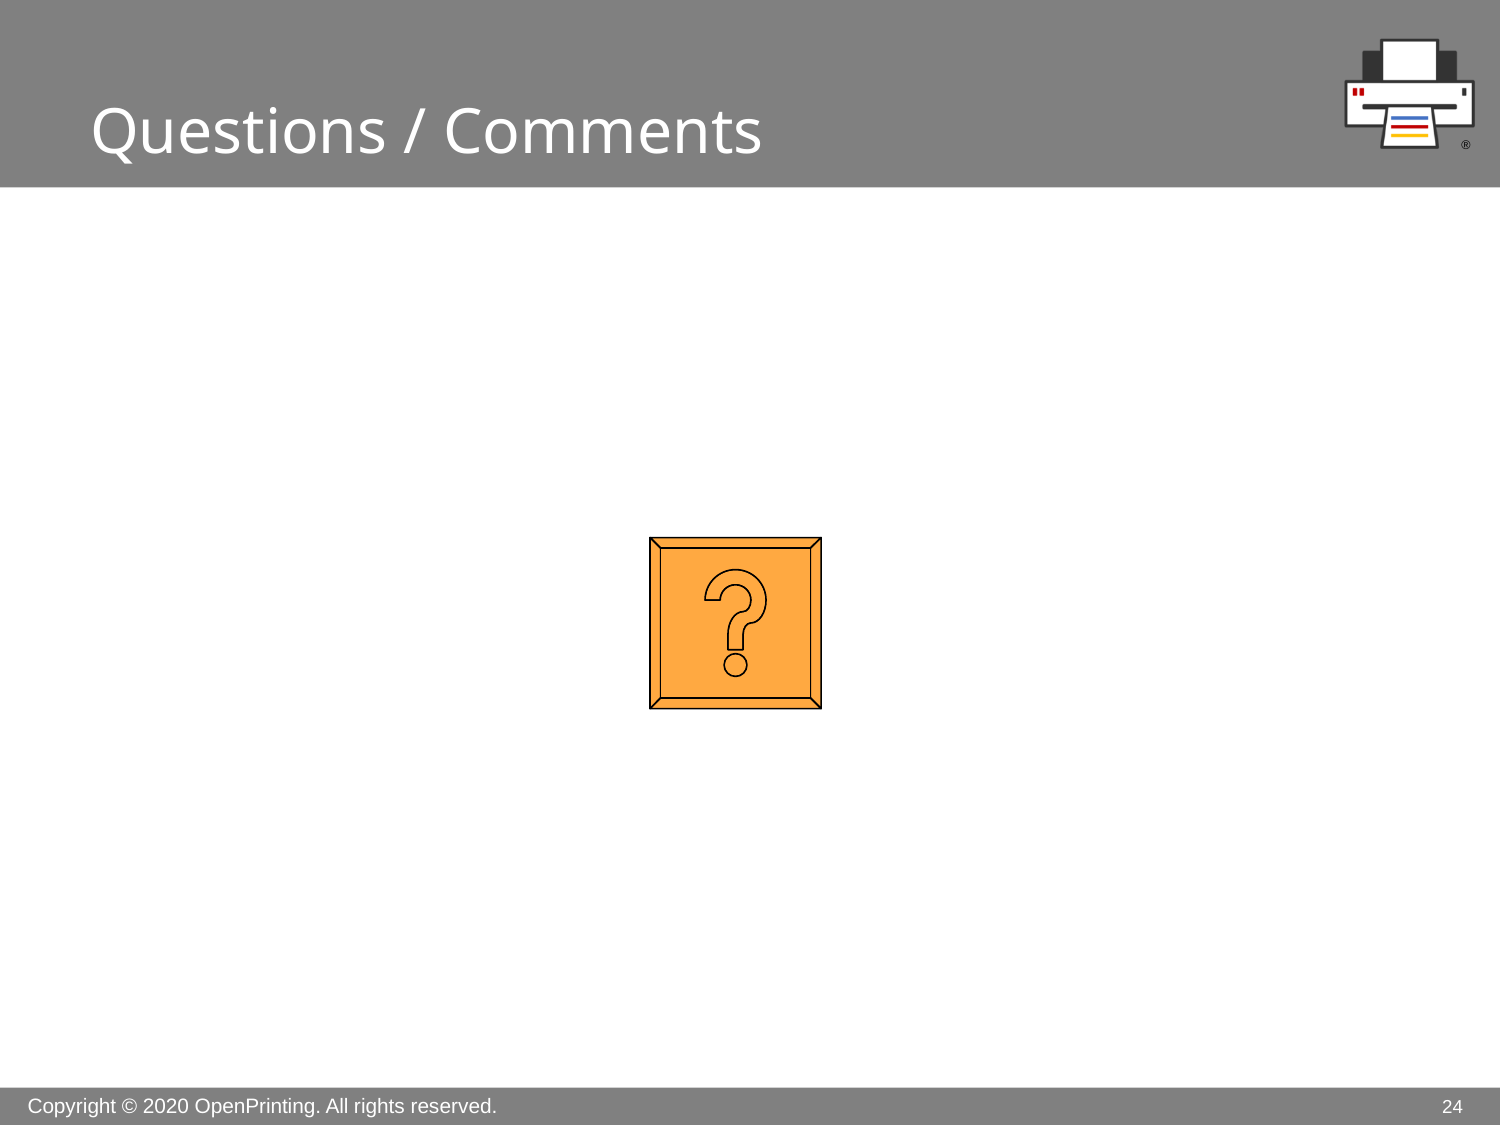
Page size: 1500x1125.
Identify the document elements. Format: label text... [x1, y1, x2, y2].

picture [1339, 33, 1480, 154]
slide_number <number> [1405, 1087, 1500, 1125]
title Questions / Comments [75, 7, 1317, 175]
text_box [650, 537, 822, 709]
